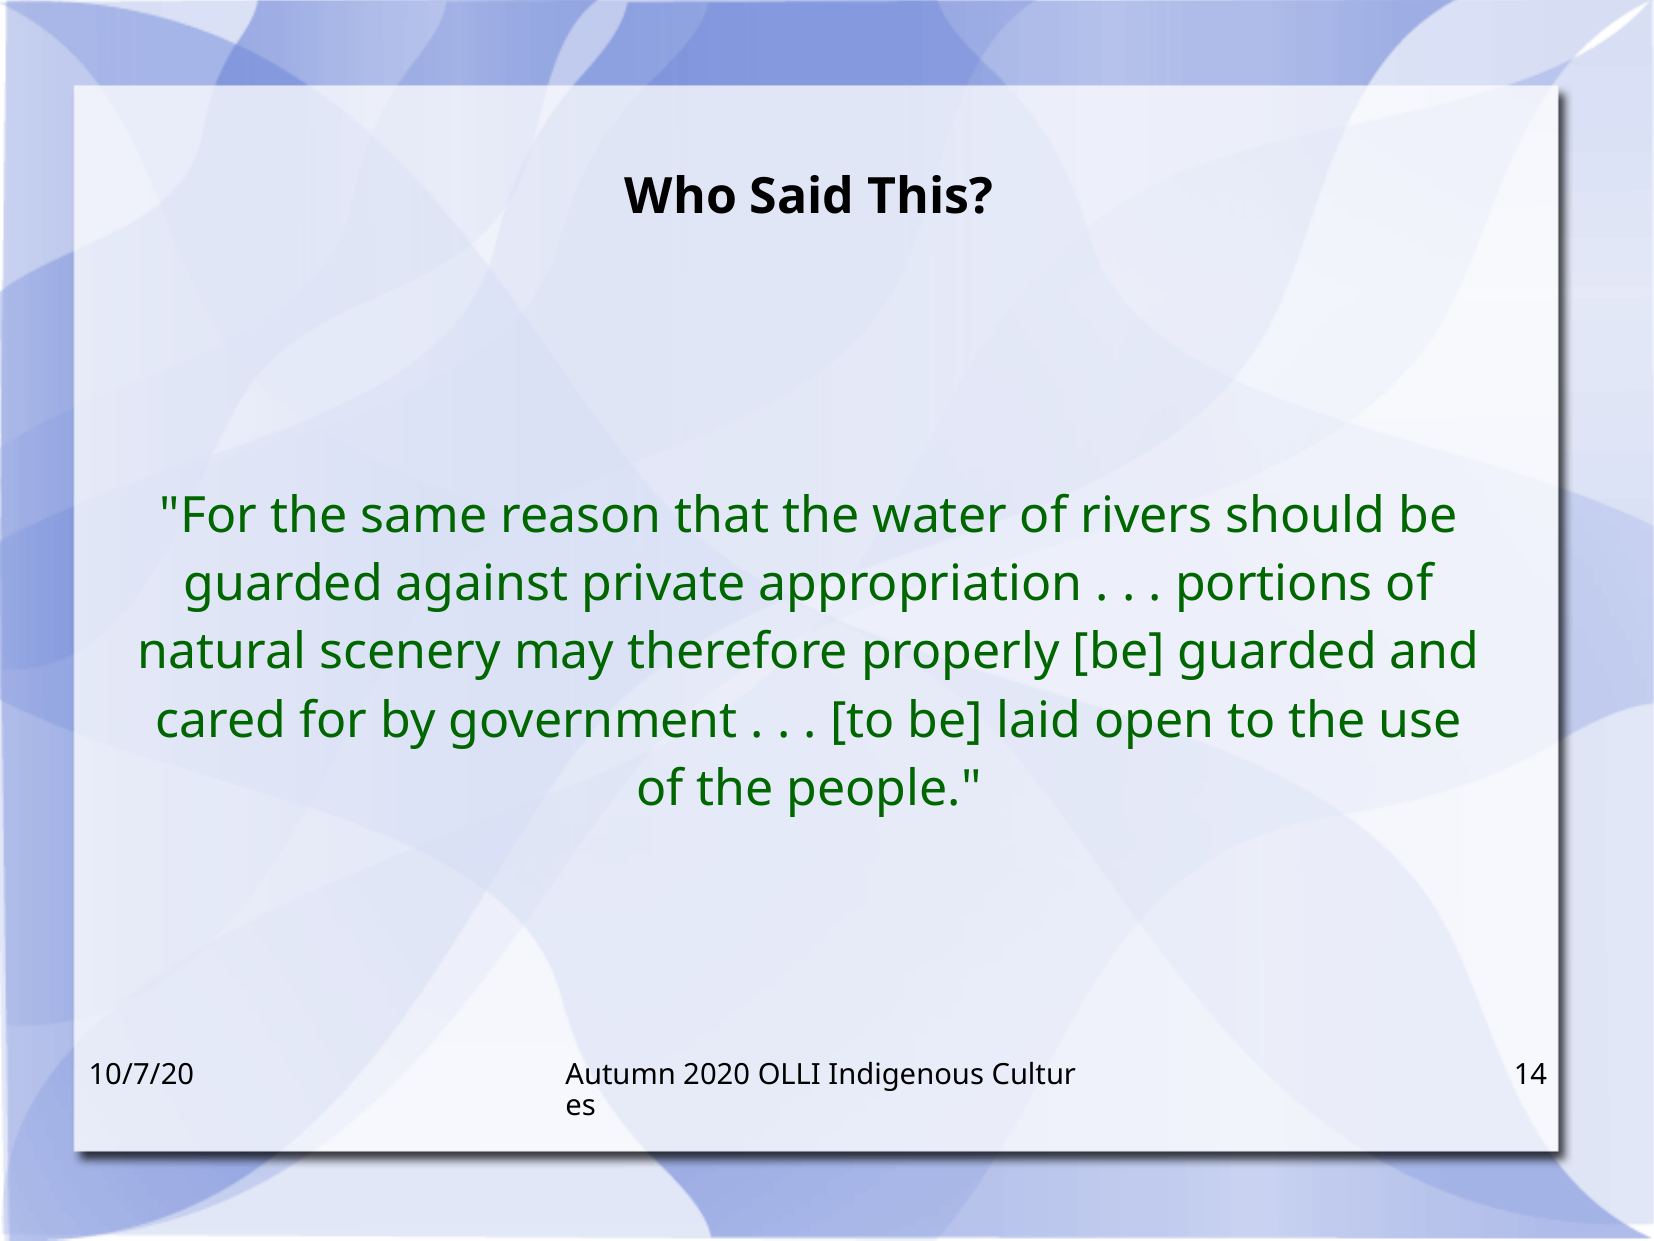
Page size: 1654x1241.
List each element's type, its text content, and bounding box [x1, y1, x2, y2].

picture [0, 0, 1654, 1241]
title Who Said This? [82, 90, 1536, 298]
subtitle "For the same reason that the water of rivers should be guarded against private appropriation . . . portions of natural scenery may therefore properly [be] guarded and cared for by government . . . [to be] laid open to the use of the people." [129, 324, 1489, 975]
